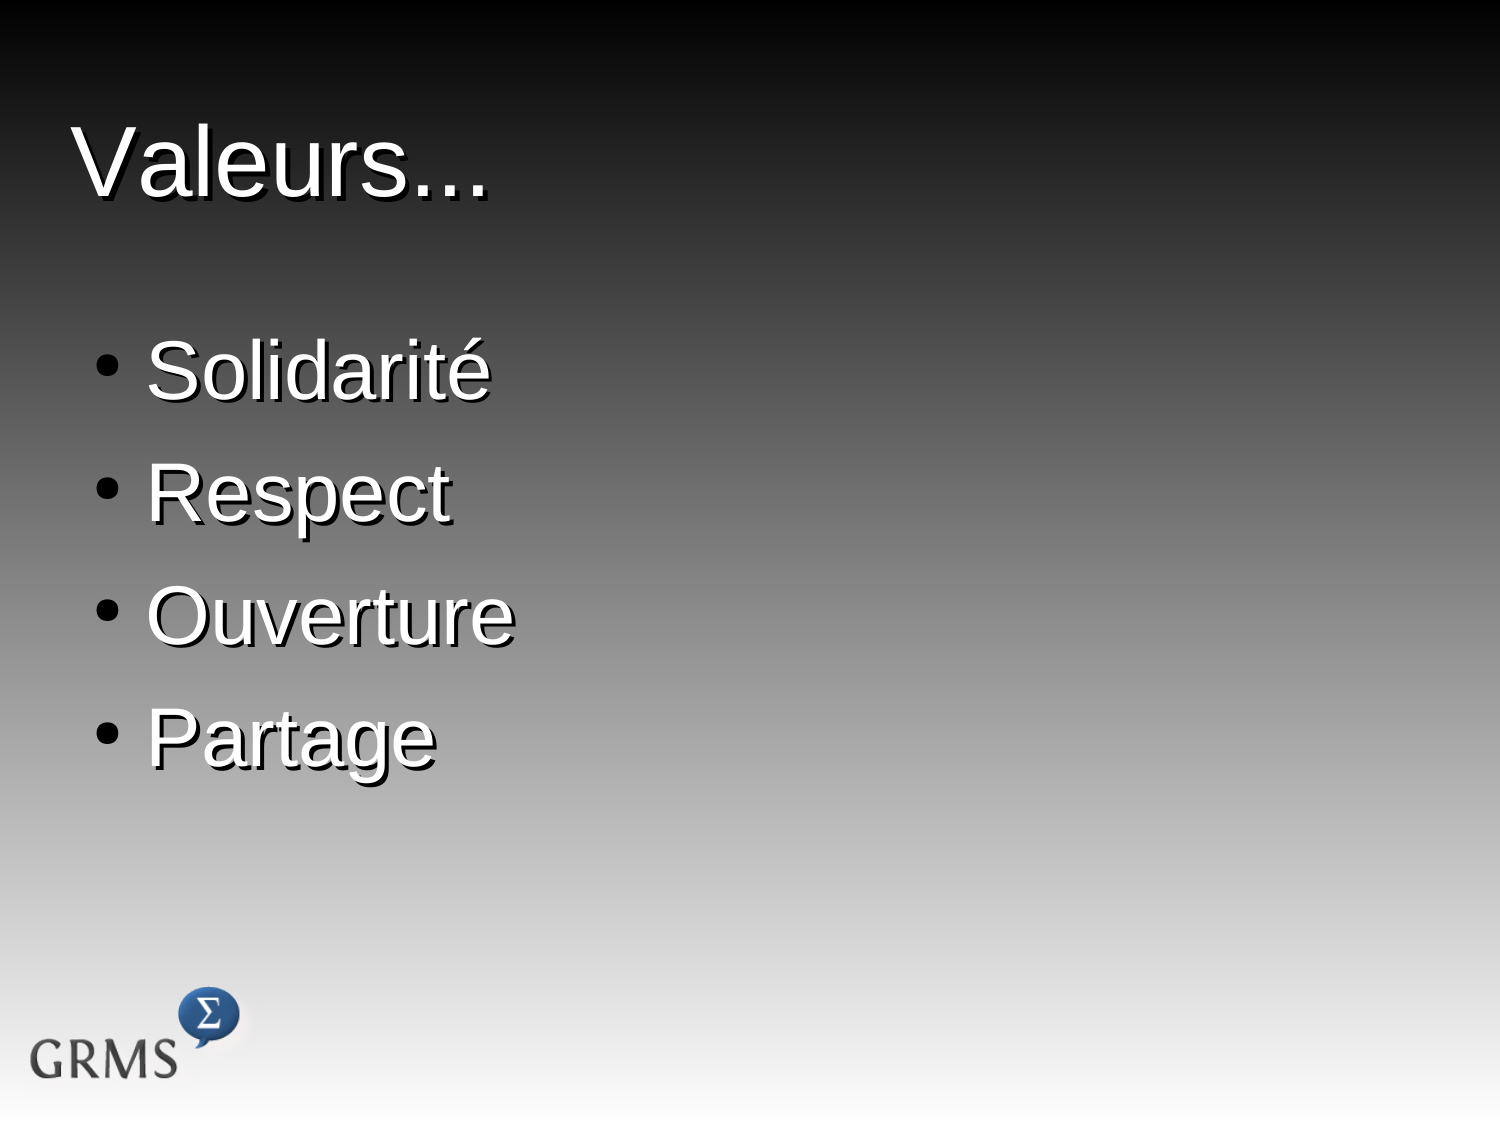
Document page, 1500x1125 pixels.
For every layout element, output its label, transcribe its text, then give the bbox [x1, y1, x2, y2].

picture [16, 974, 267, 1107]
list Solidarité Respect Ouverture Partage [75, 319, 1426, 972]
title Valeurs... [70, 59, 1441, 260]
